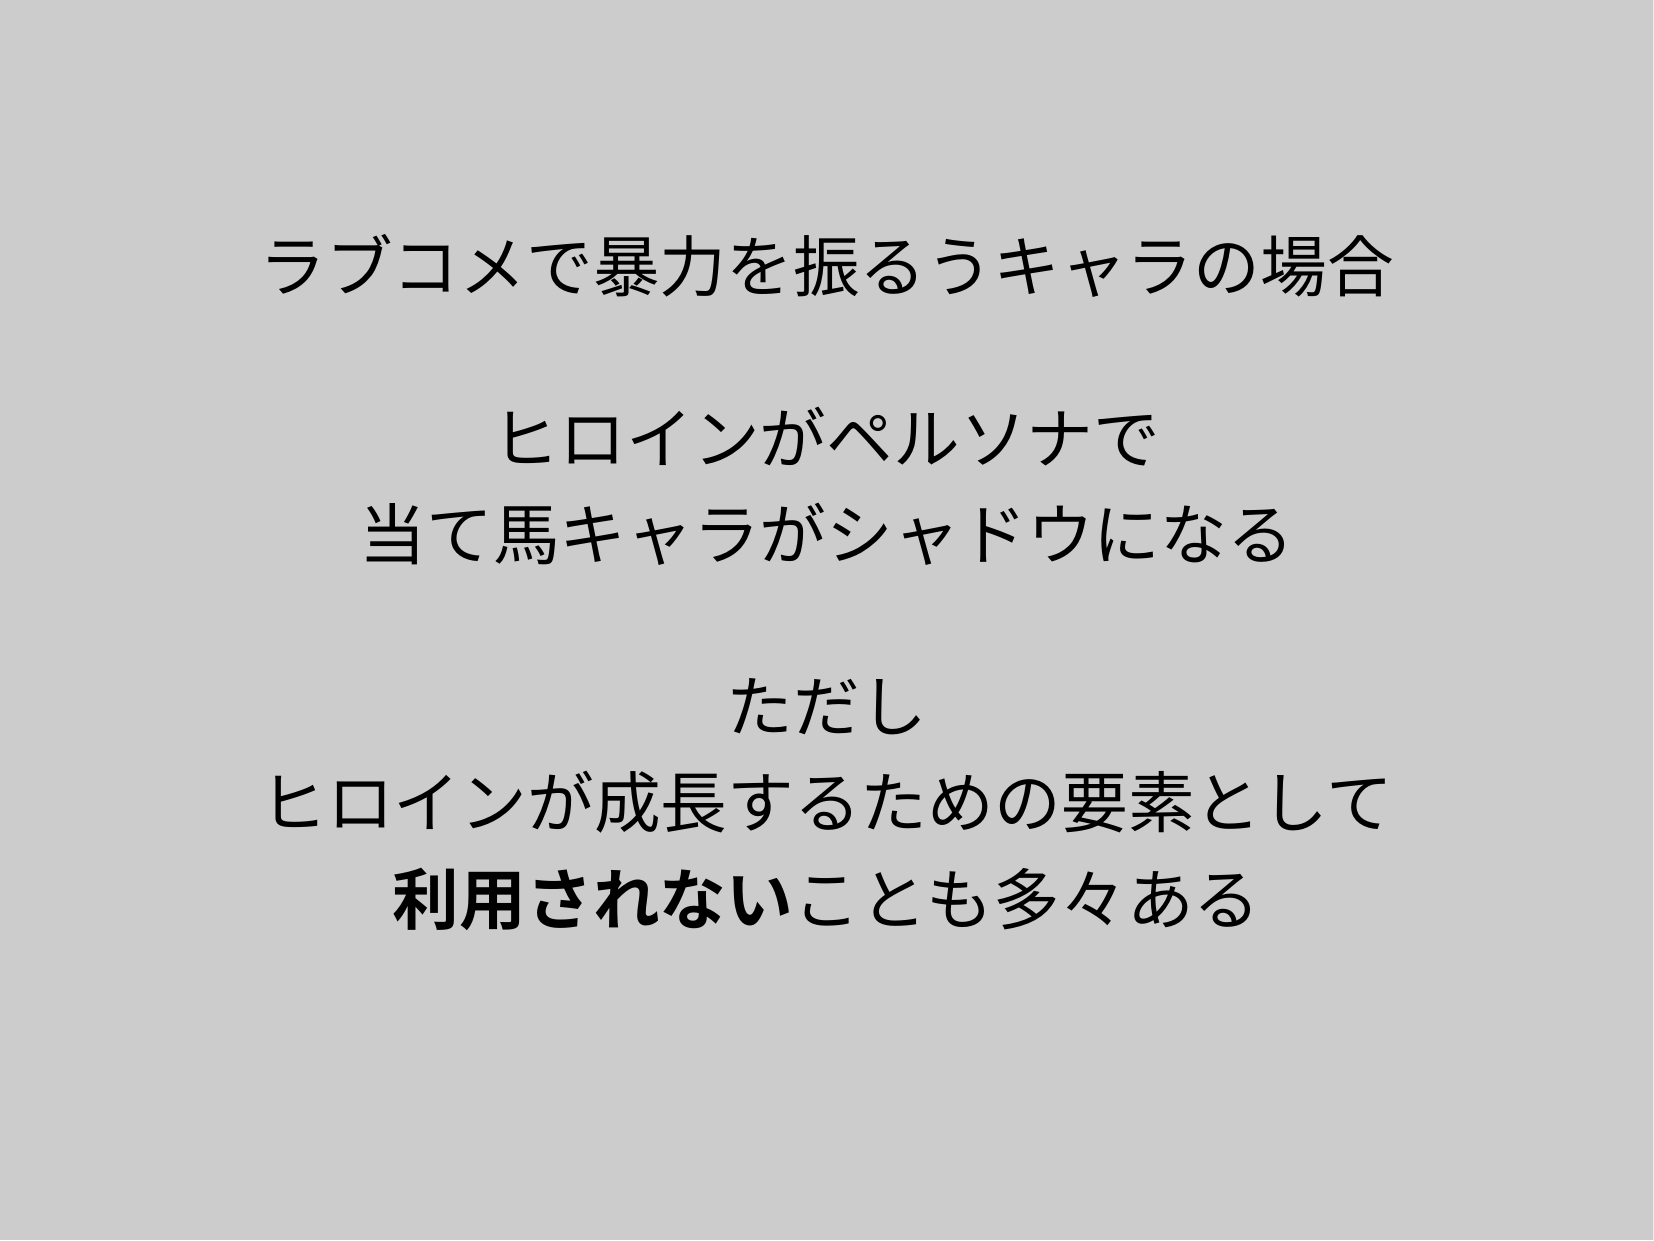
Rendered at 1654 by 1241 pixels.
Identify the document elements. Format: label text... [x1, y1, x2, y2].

subtitle ラブコメで暴力を振るうキャラの場合 ヒロインがペルソナで 当て馬キャラがシャドウになる ただし ヒロインが成長するための要素として 利用されないことも多々ある [82, 56, 1571, 1102]
